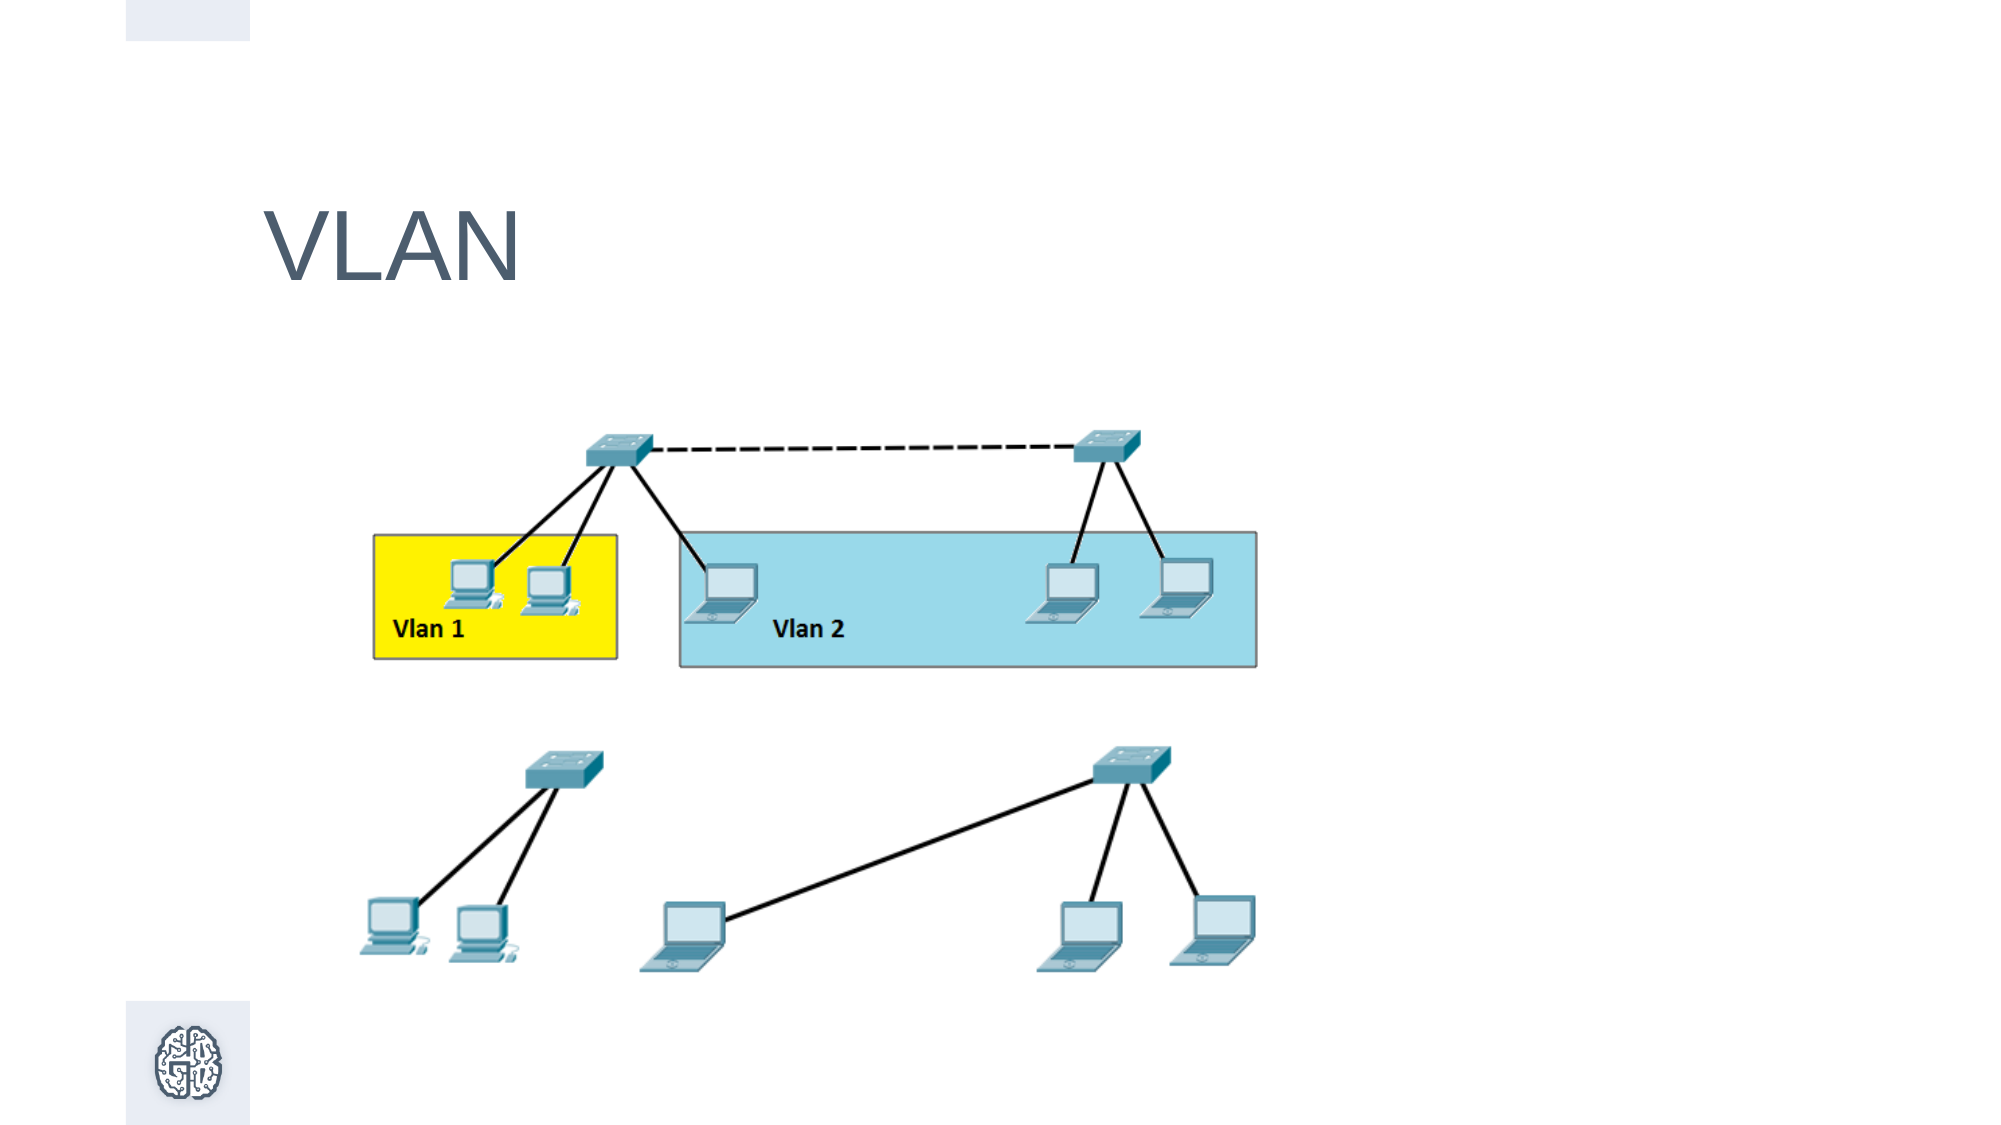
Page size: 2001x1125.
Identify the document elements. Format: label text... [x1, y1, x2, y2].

picture [319, 371, 1325, 1032]
picture [144, 1016, 232, 1110]
title VLAN [248, 124, 1752, 372]
